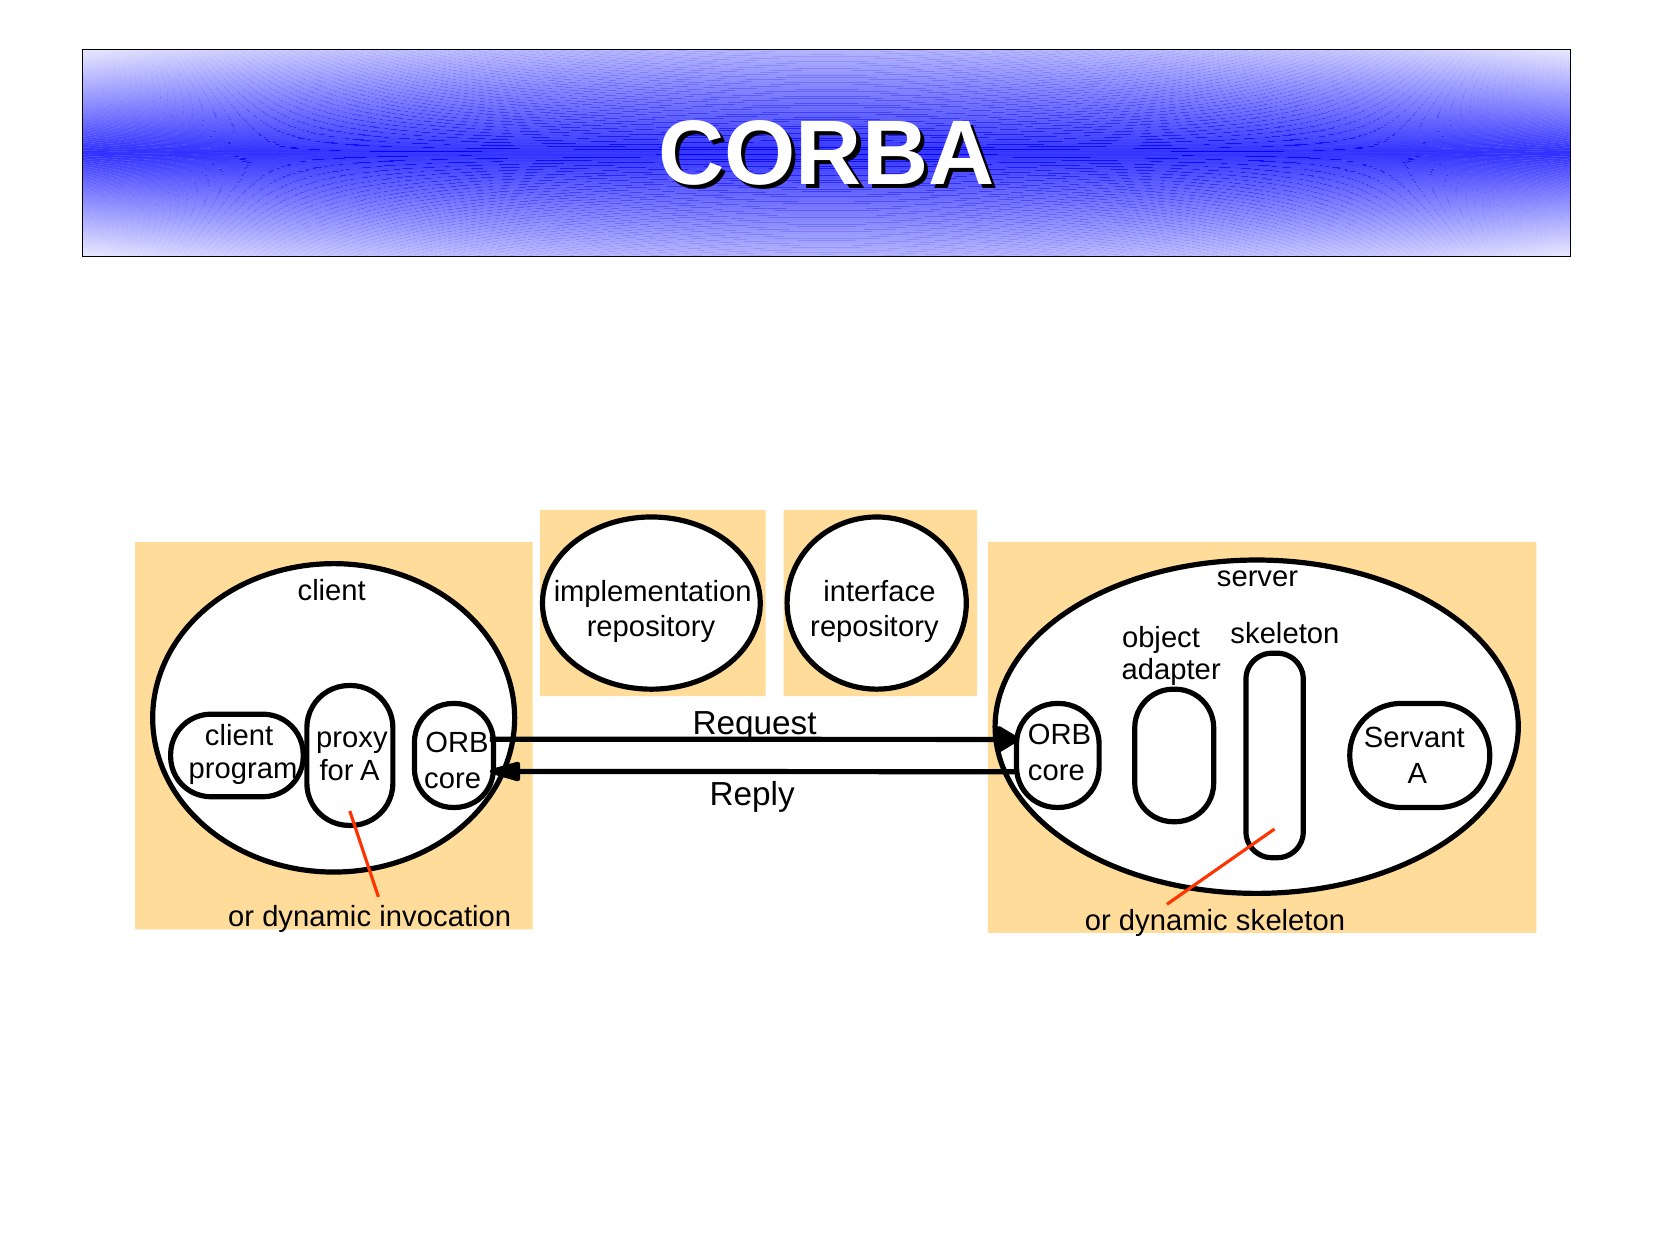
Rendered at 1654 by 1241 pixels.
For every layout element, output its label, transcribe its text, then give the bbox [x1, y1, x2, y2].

text_box ORB [425, 722, 497, 758]
text_box server [1216, 556, 1307, 592]
text_box [482, 758, 490, 791]
text_box for A [311, 751, 380, 787]
text_box client [297, 571, 367, 607]
text_box [310, 689, 390, 822]
text_box [135, 542, 533, 930]
text_box [1020, 723, 1096, 804]
text_box interface [823, 571, 936, 607]
text_box implementation [553, 571, 753, 607]
text_box proxy [316, 718, 389, 754]
text_box skeleton [1230, 614, 1340, 650]
text_box [783, 509, 978, 697]
text_box A [1399, 754, 1428, 790]
text_box [418, 707, 484, 788]
text_box [987, 541, 1537, 933]
text_box [174, 718, 204, 776]
text_box [188, 785, 286, 794]
text_box Servant [1363, 718, 1466, 754]
text_box or dynamic invocation [228, 897, 512, 933]
text_box [274, 719, 300, 767]
text_box Request [692, 700, 817, 736]
title CORBA [82, 49, 1571, 257]
text_box [429, 794, 479, 804]
text_box client [204, 716, 274, 748]
text_box adapter [1121, 650, 1221, 686]
text_box [1034, 707, 1081, 715]
text_box [539, 509, 766, 697]
text_box [1249, 656, 1300, 855]
text_box core [1027, 751, 1085, 787]
text_box or dynamic skeleton [1084, 900, 1346, 936]
text_box ORB [1027, 715, 1092, 751]
text_box repository [801, 607, 939, 643]
text_box core [424, 758, 482, 794]
text_box object [1122, 618, 1201, 650]
text_box Reply [709, 775, 796, 813]
text_box program [180, 748, 298, 785]
text_box repository [578, 607, 716, 643]
